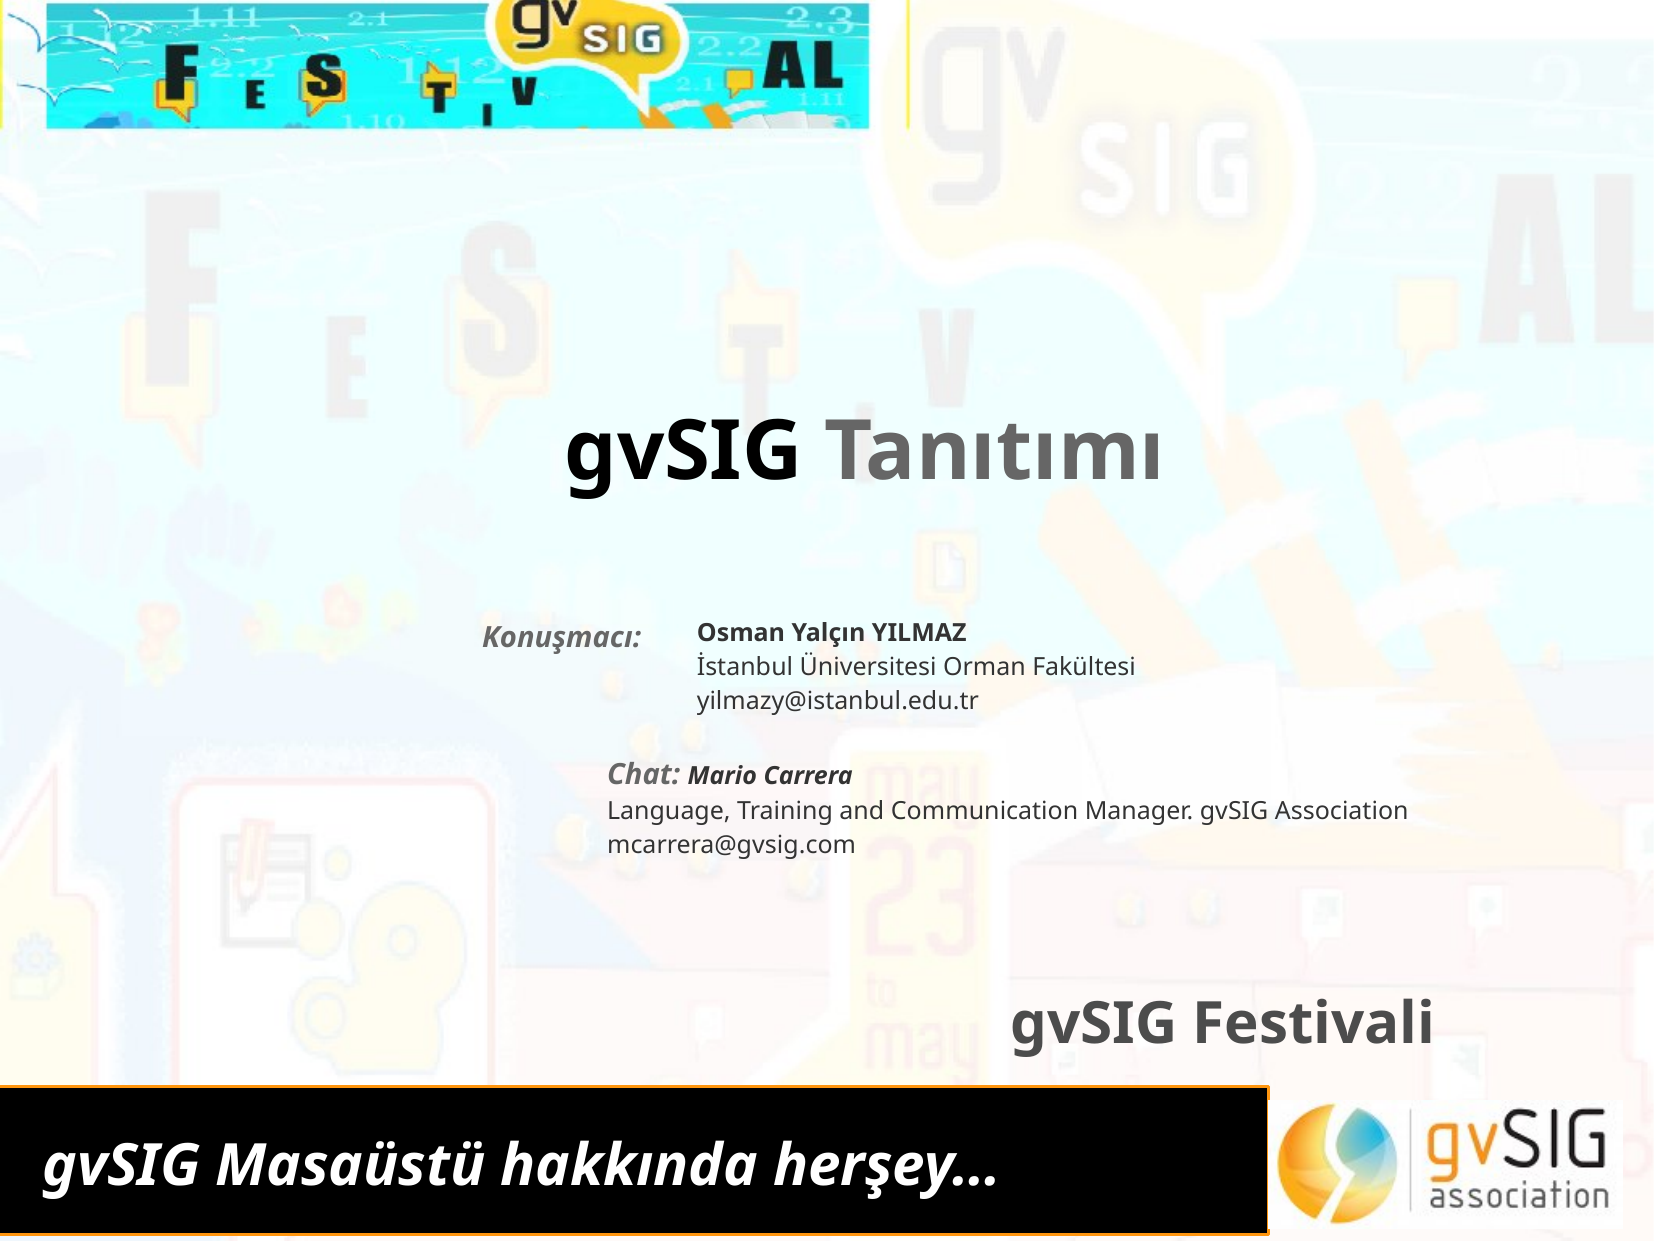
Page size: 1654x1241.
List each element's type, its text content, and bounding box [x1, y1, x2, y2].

picture [0, 0, 1654, 1241]
text_box [0, 1086, 1269, 1235]
text_box Chat: Mario Carrera Language, Training and Communication Manager. gvSIG Association mcarrera@gvsig.com [592, 745, 1501, 884]
text_box gvSIG Masaüstü hakkında herşey... [28, 1116, 1239, 1223]
title gvSIG Festivali [920, 972, 1541, 1071]
title gvSIG Tanıtımı [150, 389, 1580, 505]
text_box Konuşmacı: [467, 608, 683, 714]
text_box Osman Yalçın YILMAZ İstanbul Üniversitesi Orman Fakültesi yilmazy@istanbul.edu.tr [682, 607, 1574, 714]
